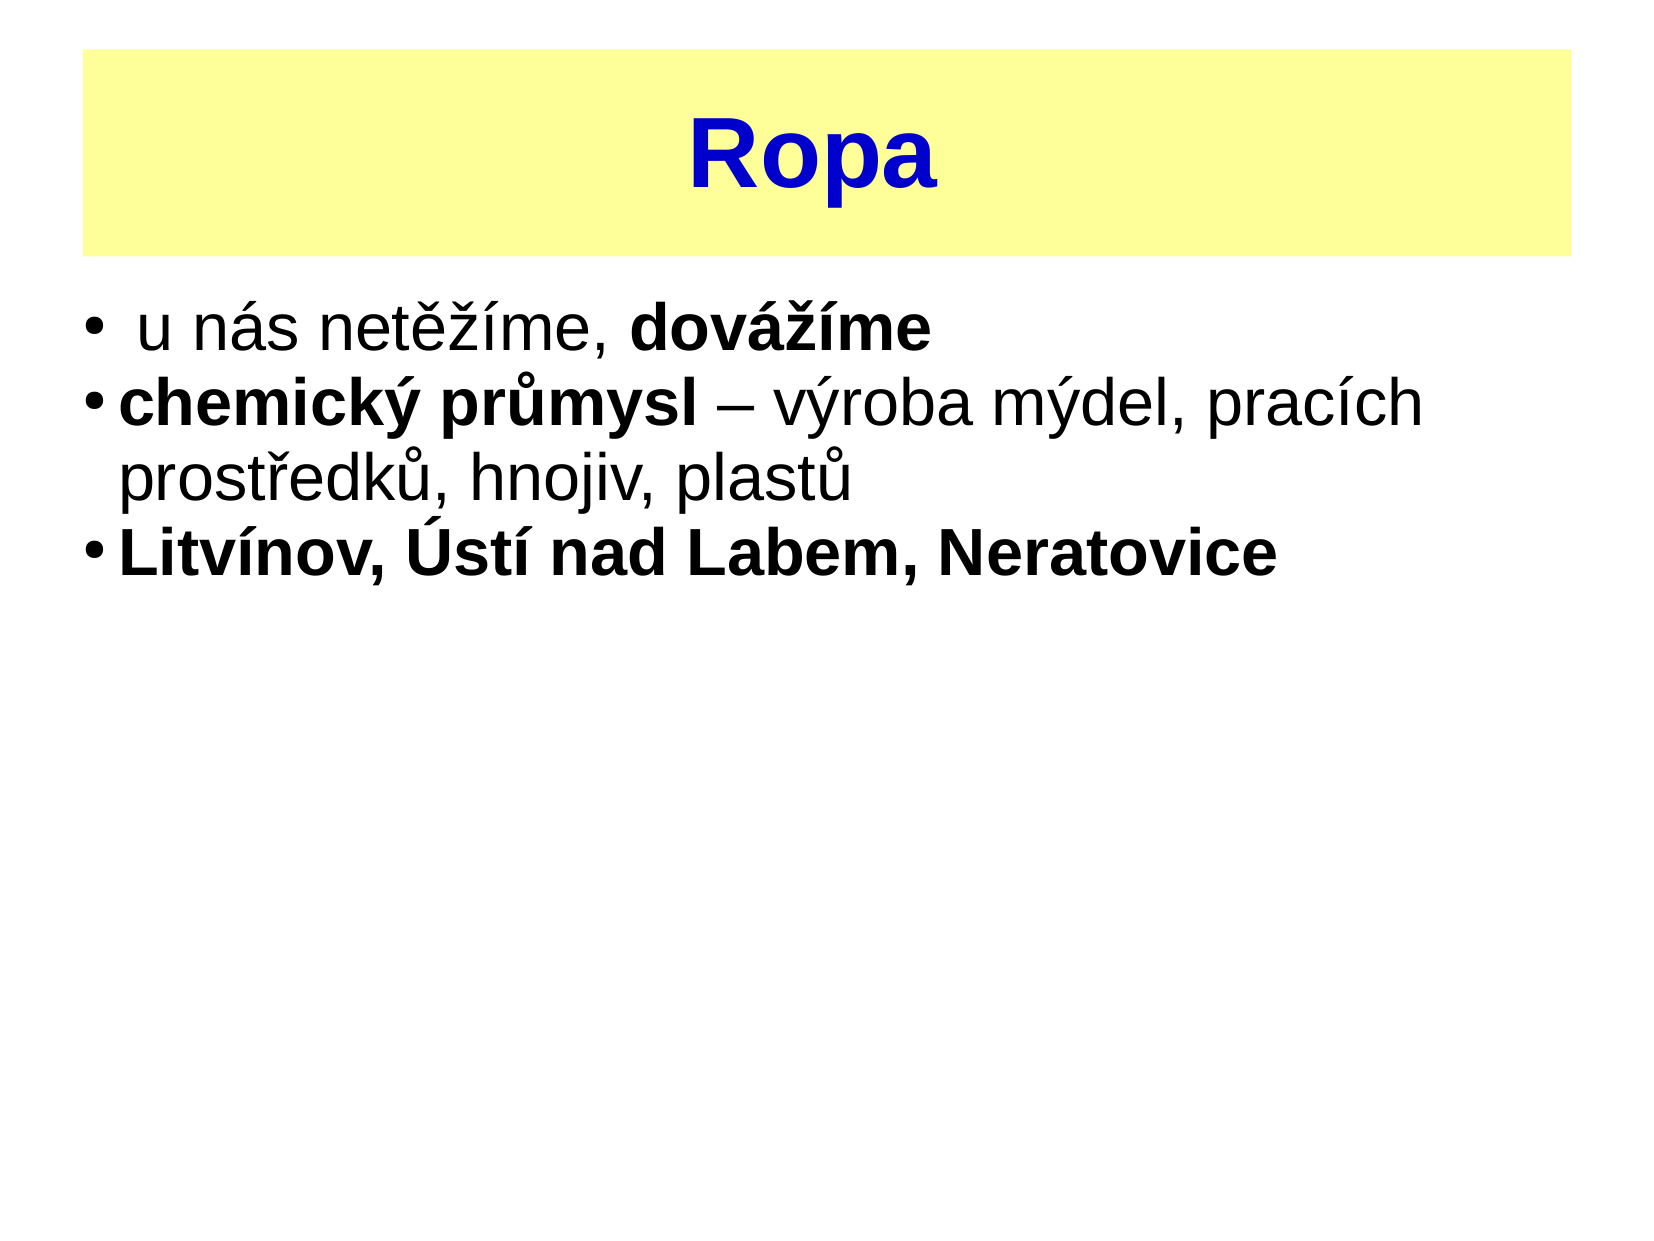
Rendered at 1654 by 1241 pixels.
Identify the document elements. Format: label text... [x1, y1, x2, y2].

title Ropa [82, 49, 1571, 257]
subtitle u nás netěžíme, dovážíme chemický průmysl – výroba mýdel, pracích prostředků, hnojiv, plastů Litvínov, Ústí nad Labem, Neratovice [82, 290, 1571, 1109]
